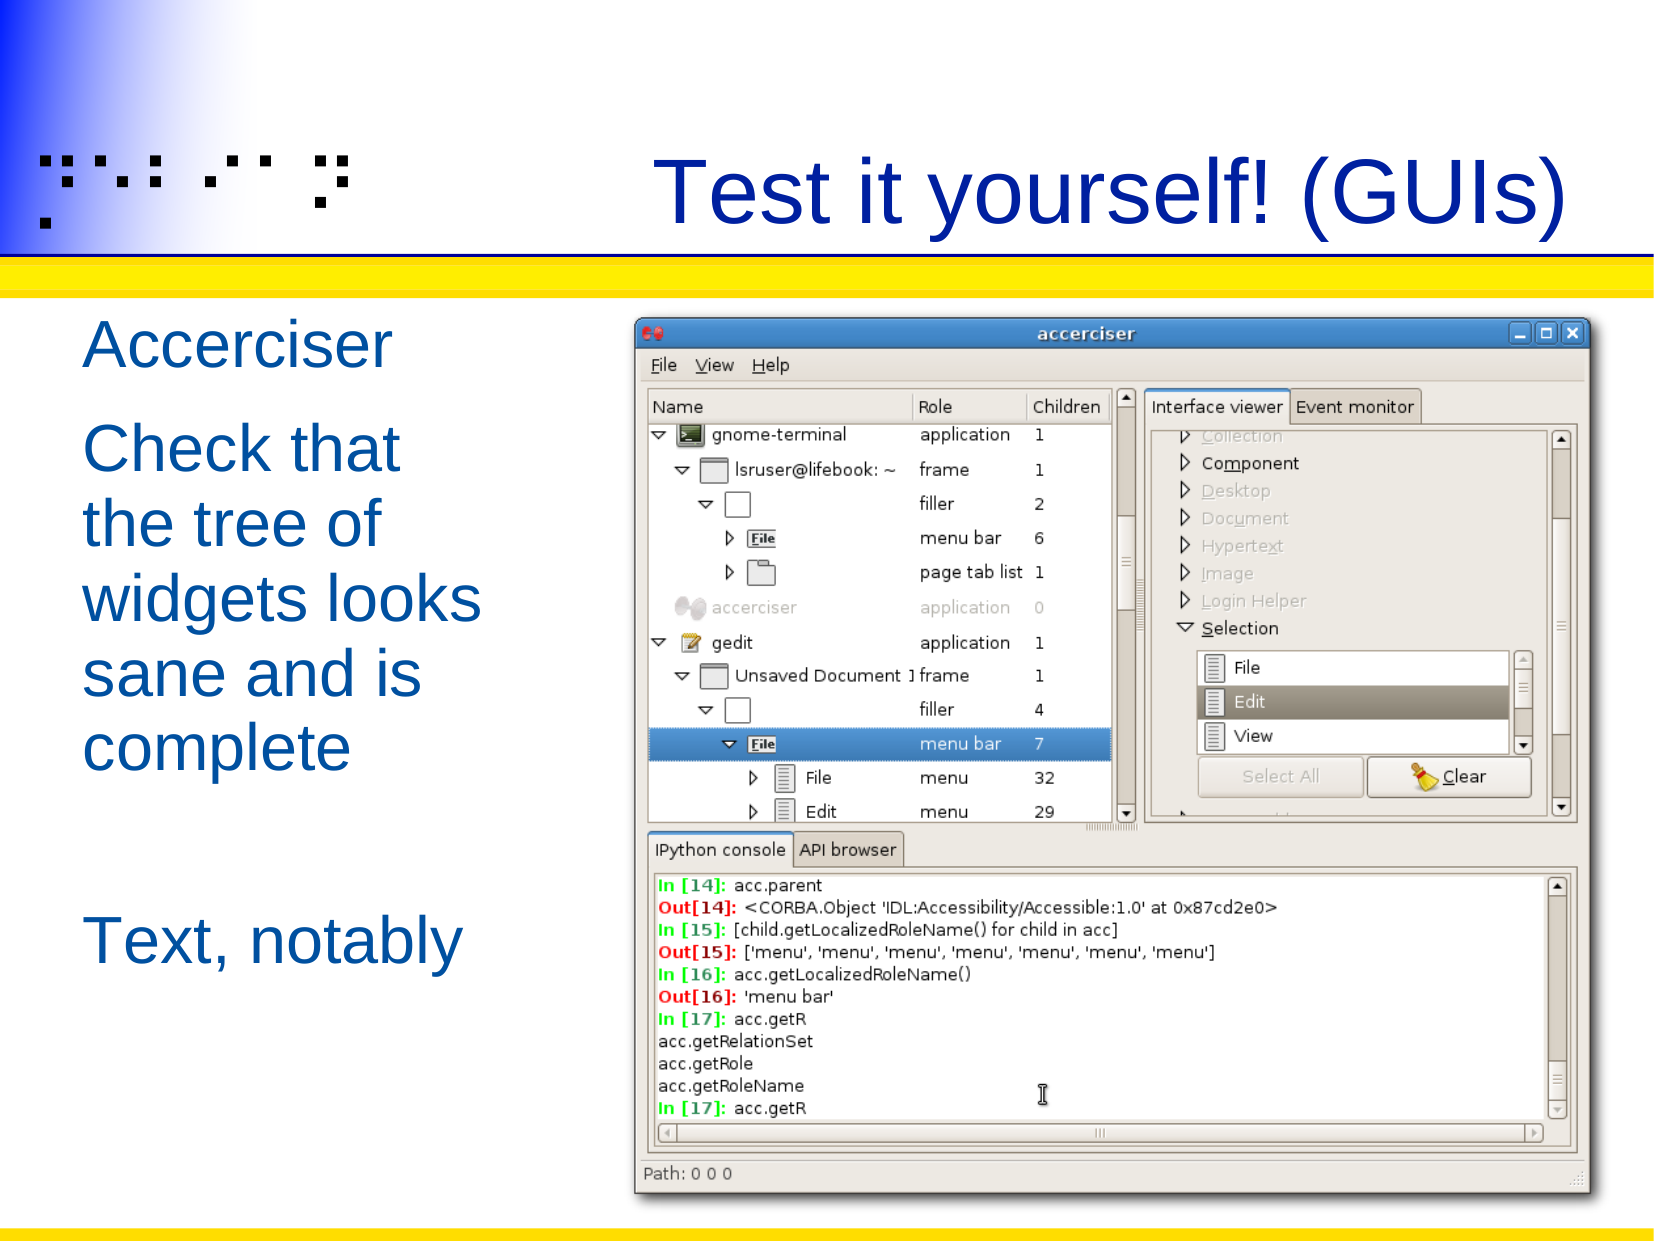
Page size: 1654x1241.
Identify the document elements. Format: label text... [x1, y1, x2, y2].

picture [620, 303, 1616, 1219]
title Test it yourself! (GUIs) [372, 134, 1571, 250]
list Accerciser Check that the tree of widgets looks sane and is complete Text, notably [82, 307, 620, 1111]
